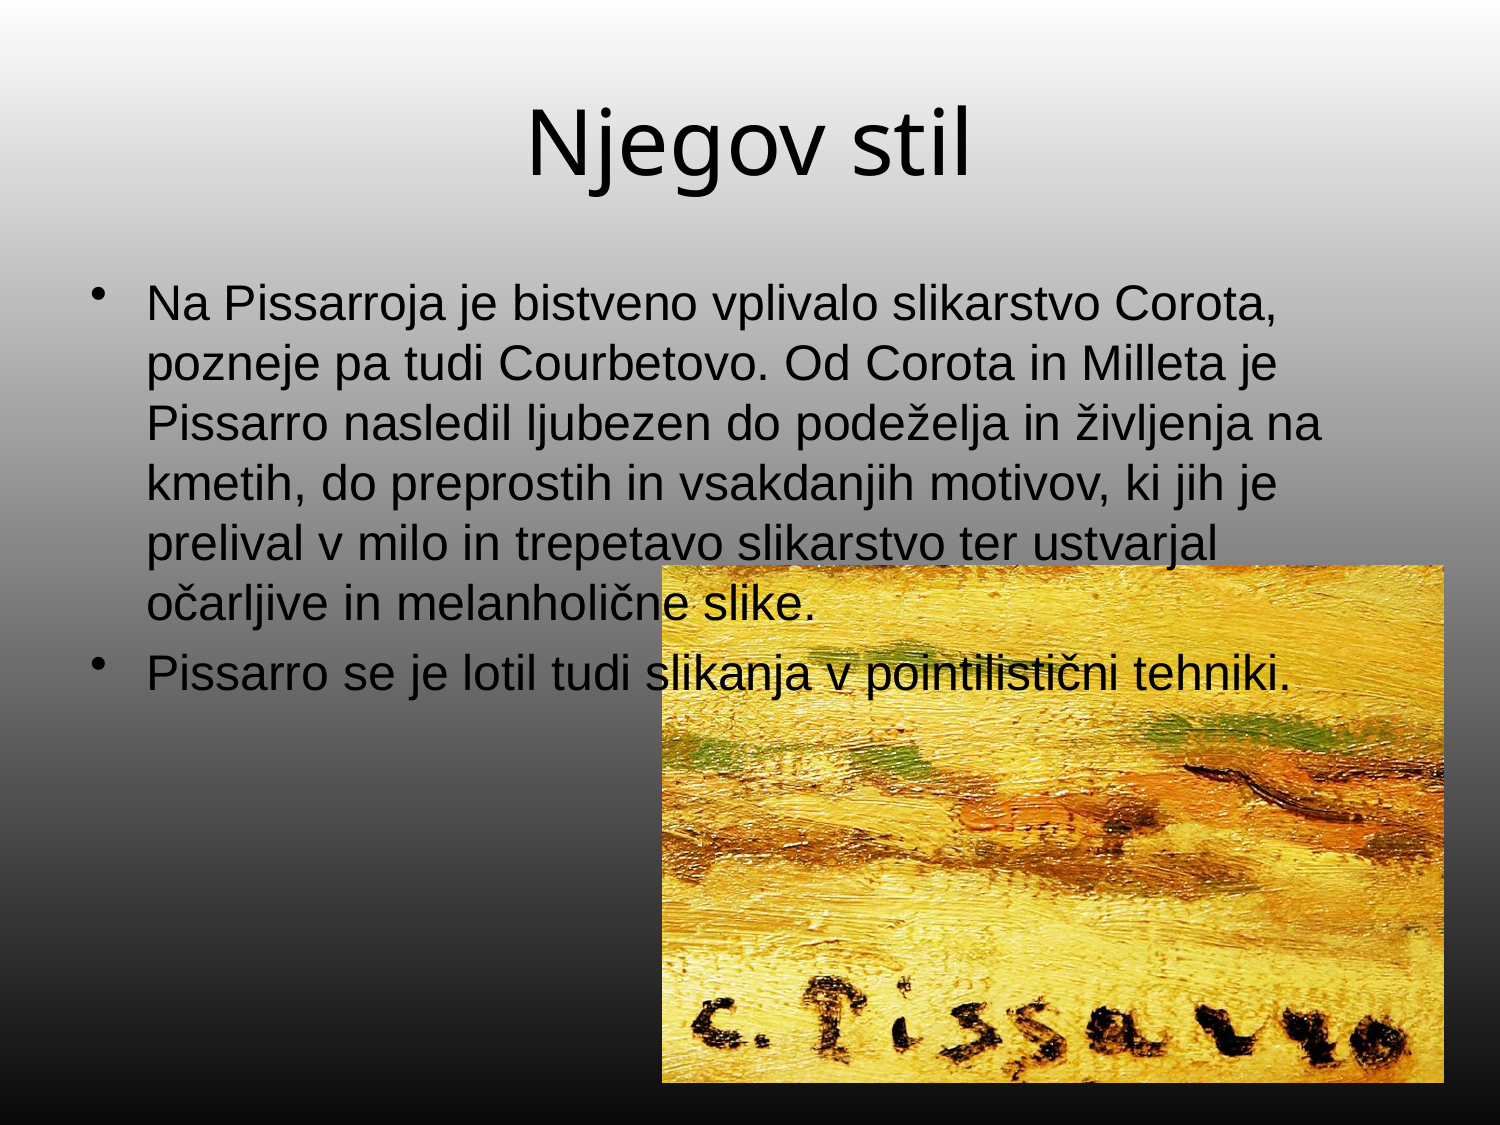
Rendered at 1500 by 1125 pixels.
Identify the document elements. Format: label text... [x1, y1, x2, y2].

picture [662, 565, 1444, 1084]
list Na Pissarroja je bistveno vplivalo slikarstvo Corota, pozneje pa tudi Courbetovo. Od Corota in Milleta je Pissarro nasledil ljubezen do podeželja in življenja na kmetih, do preprostih in vsakdanjih motivov, ki jih je prelival v milo in trepetavo slikarstvo ter ustvarjal očarljive in melanholične slike. Pissarro se je lotil tudi slikanja v pointilistični tehniki. [75, 262, 1425, 1005]
title Njegov stil [75, 45, 1425, 233]
